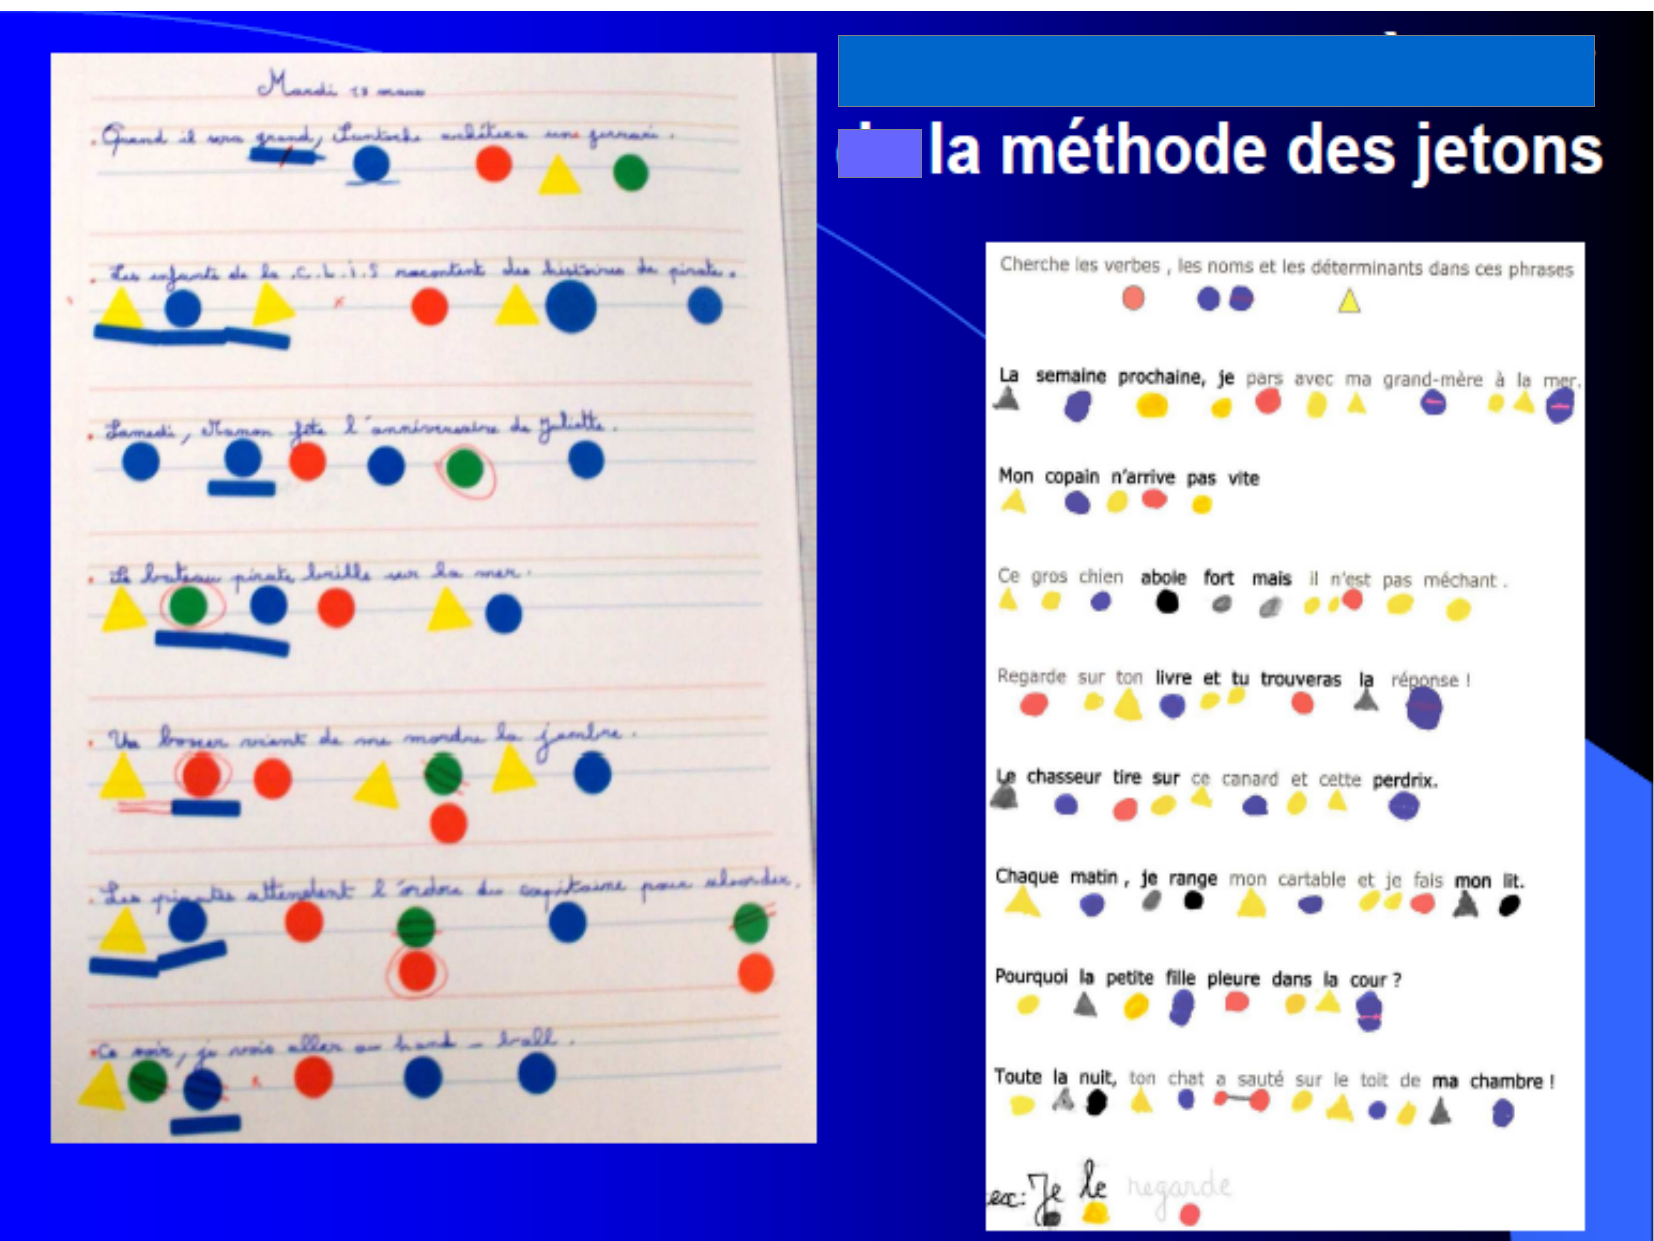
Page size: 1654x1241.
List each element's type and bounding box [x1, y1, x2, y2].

text_box [838, 35, 1595, 107]
picture [0, 11, 1654, 1241]
text_box [838, 129, 922, 178]
